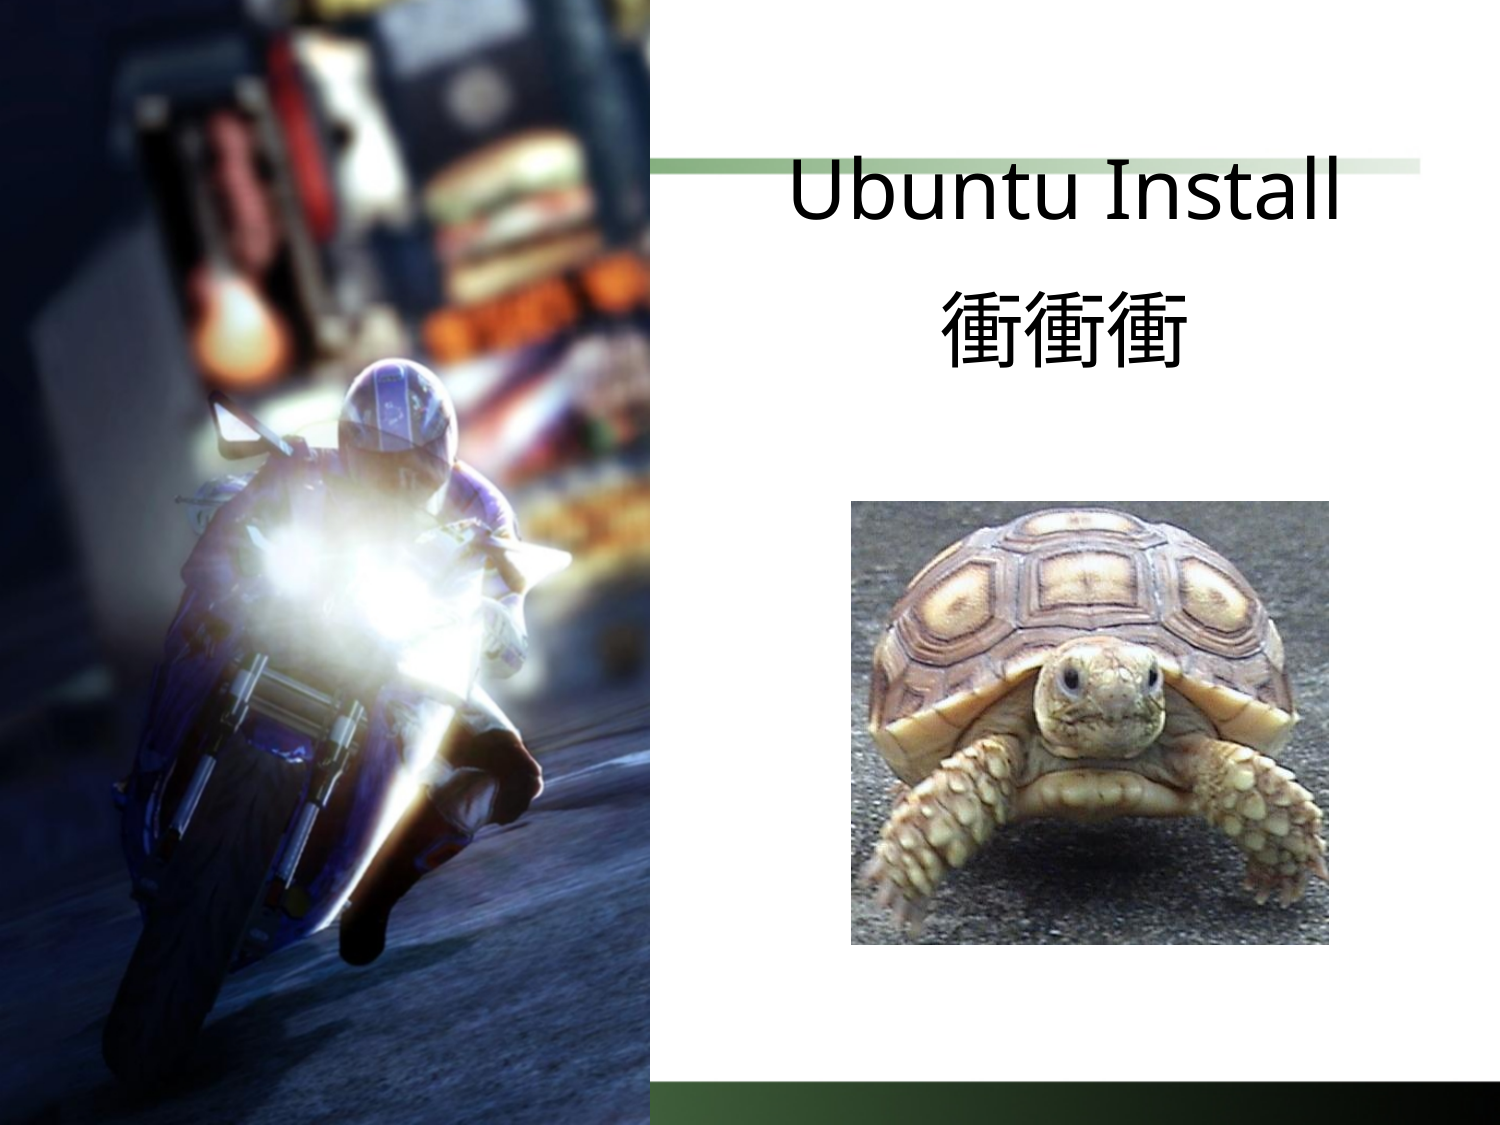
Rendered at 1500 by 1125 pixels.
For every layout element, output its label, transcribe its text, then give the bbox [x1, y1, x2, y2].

picture [0, 0, 1500, 1125]
title Ubuntu Install 衝衝衝 [650, 177, 1482, 393]
